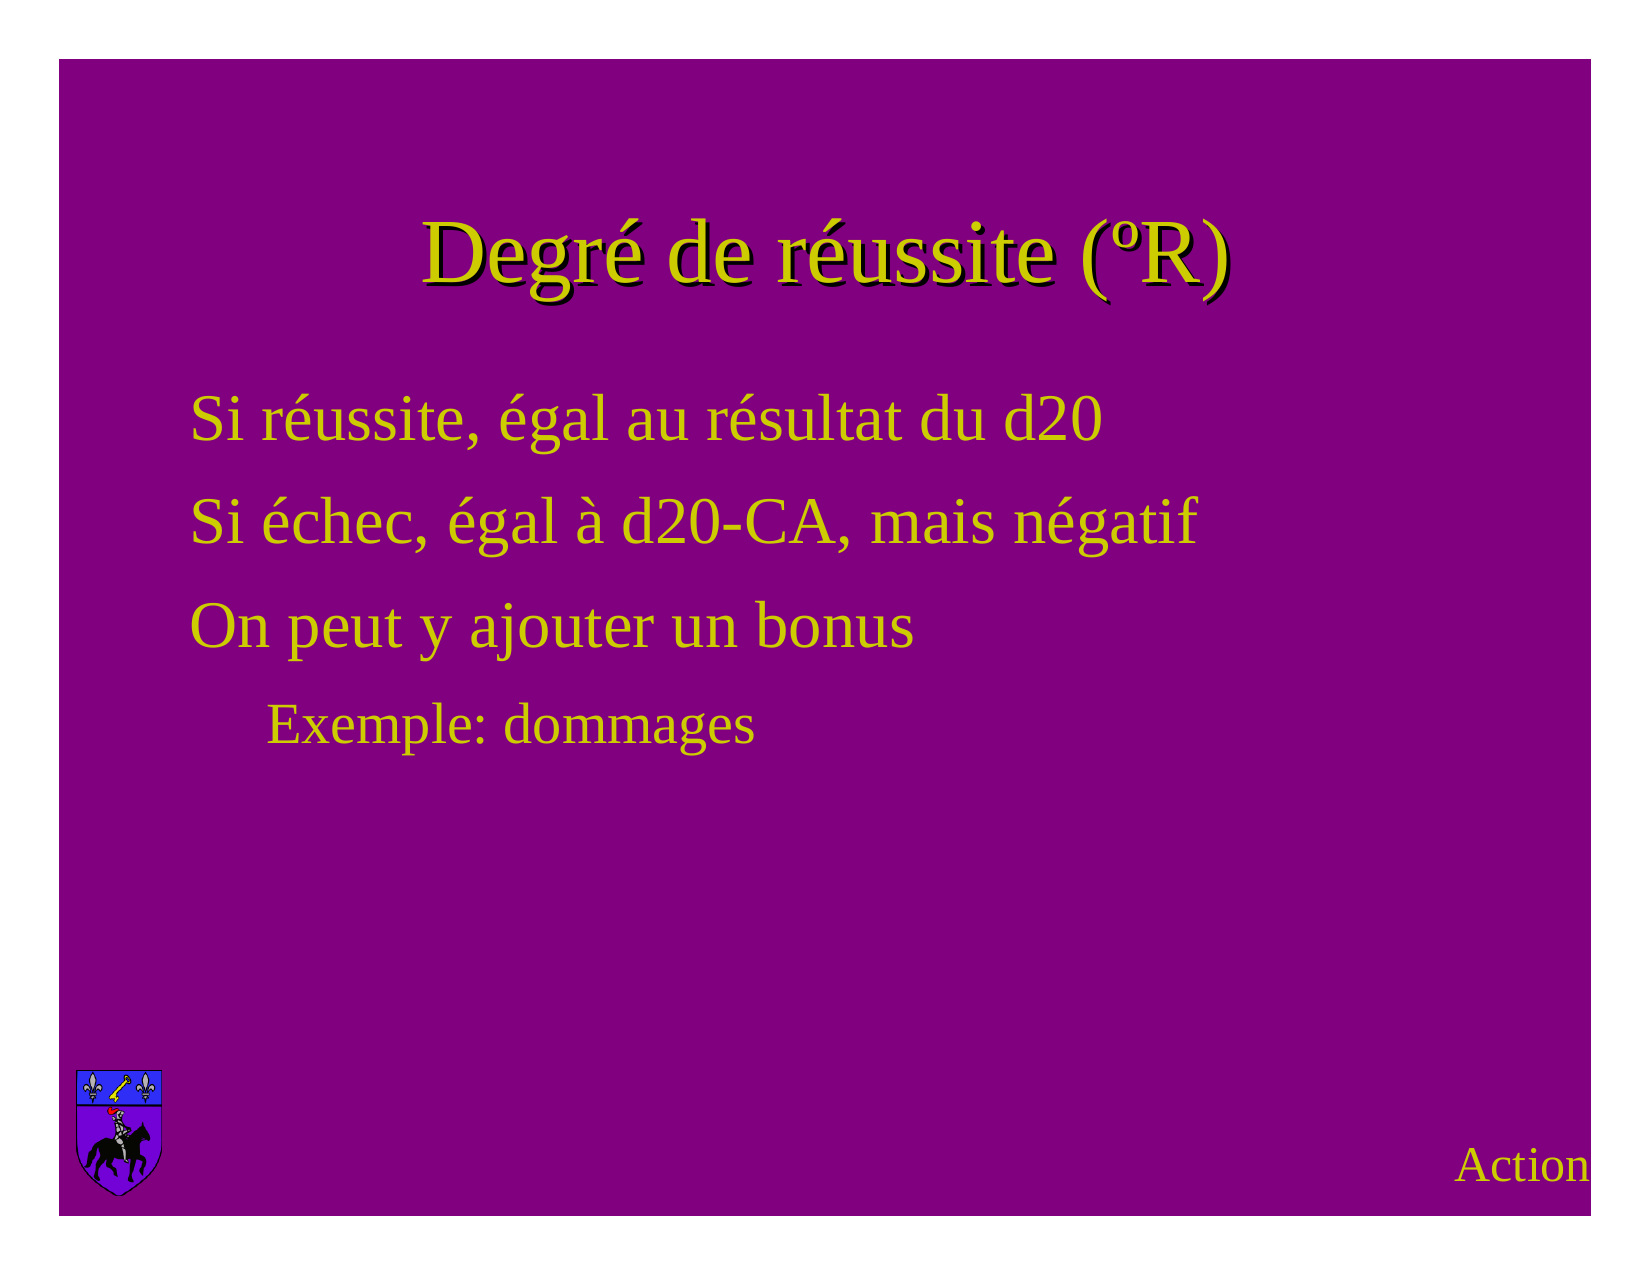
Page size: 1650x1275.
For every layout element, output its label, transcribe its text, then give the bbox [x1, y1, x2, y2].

picture [76, 1070, 162, 1196]
text_box Action [1397, 1136, 1591, 1194]
title Degré de réussite (ºR) [171, 155, 1480, 349]
list Si réussite, égal au résultat du d20 Si échec, égal à d20-CA, mais négatif On peut y ajouter un bonus Exemple: dommages [171, 380, 1480, 1110]
